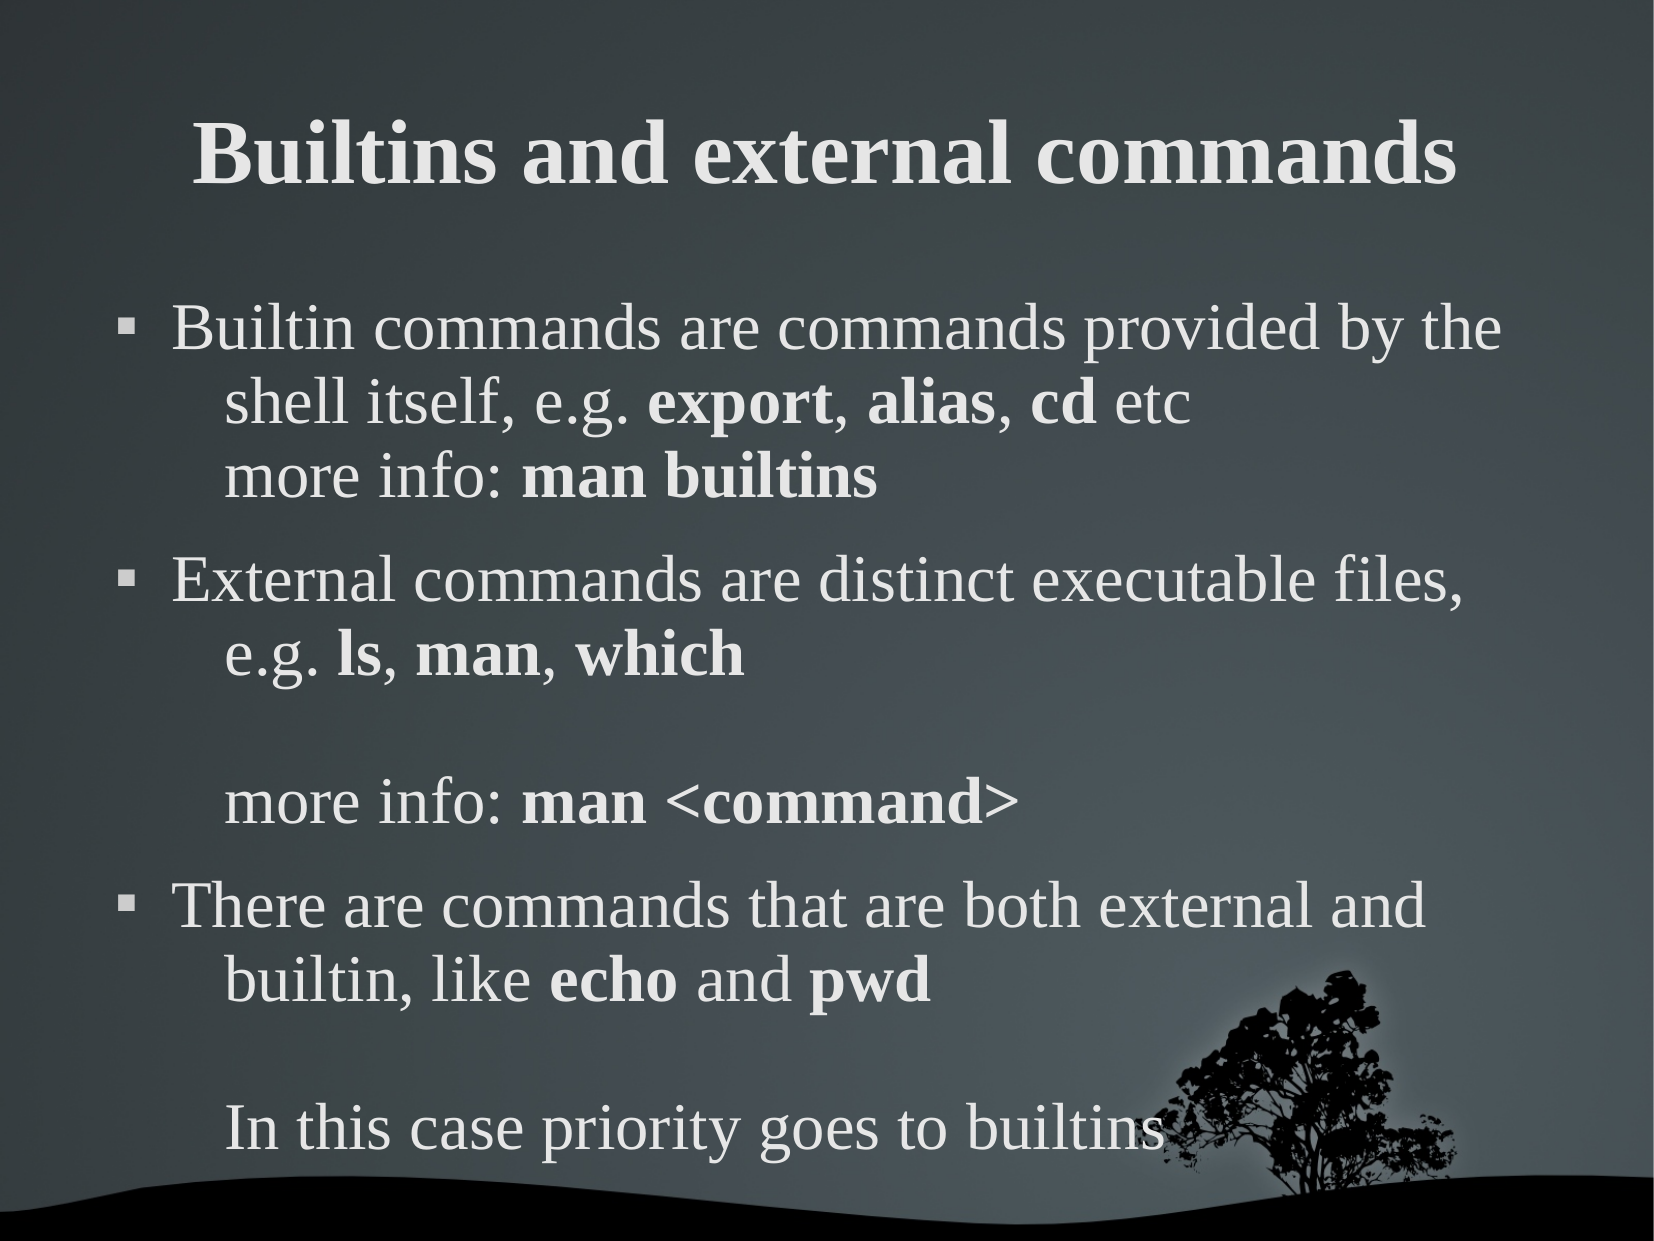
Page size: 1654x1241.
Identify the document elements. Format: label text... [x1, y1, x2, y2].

picture [0, 0, 1654, 1241]
list Builtin commands are commands provided by the shell itself, e.g. export, alias, cd etc more info: man builtins External commands are distinct executable files, e.g. ls, man, which more info: man <command> There are commands that are both external and builtin, like echo and pwd In this case priority goes to builtins [82, 290, 1571, 1241]
title Builtins and external commands [82, 33, 1571, 273]
